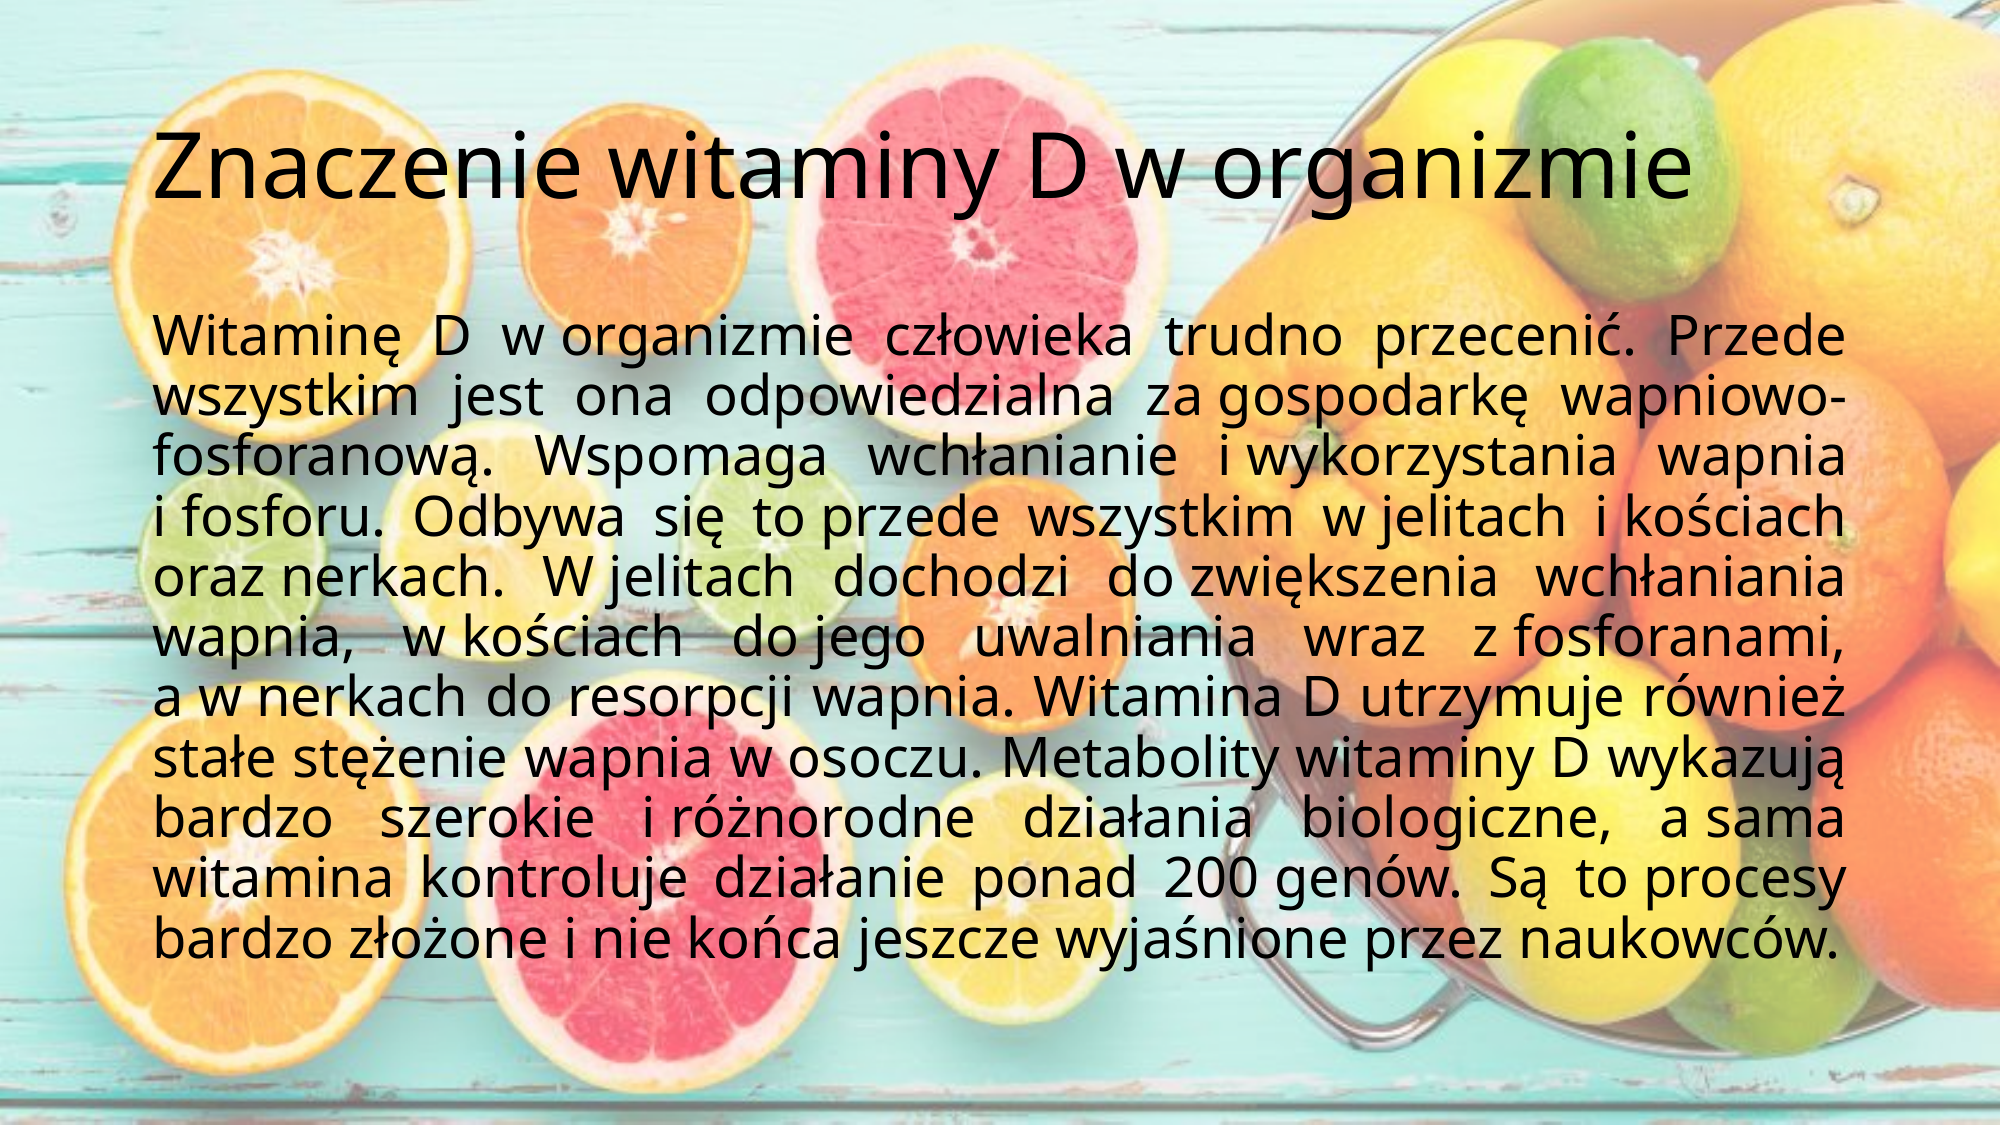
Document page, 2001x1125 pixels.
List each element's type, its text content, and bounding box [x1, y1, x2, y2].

list Witaminę D w organizmie człowieka trudno przecenić. Przede wszystkim jest ona odpowiedzialna za gospodarkę wapniowo-fosforanową. Wspomaga wchłanianie i wykorzystania wapnia i fosforu. Odbywa się to przede wszystkim w jelitach i kościach oraz nerkach. W jelitach dochodzi do zwiększenia wchłaniania wapnia, w kościach do jego uwalniania wraz z fosforanami, a w nerkach do resorpcji wapnia. Witamina D utrzymuje również stałe stężenie wapnia w osoczu. Metabolity witaminy D wykazują bardzo szerokie i różnorodne działania biologiczne, a sama witamina kontroluje działanie ponad 200 genów. Są to procesy bardzo złożone i nie końca jeszcze wyjaśnione przez naukowców. [137, 299, 1863, 1014]
title Znaczenie witaminy D w organizmie [137, 59, 1863, 278]
